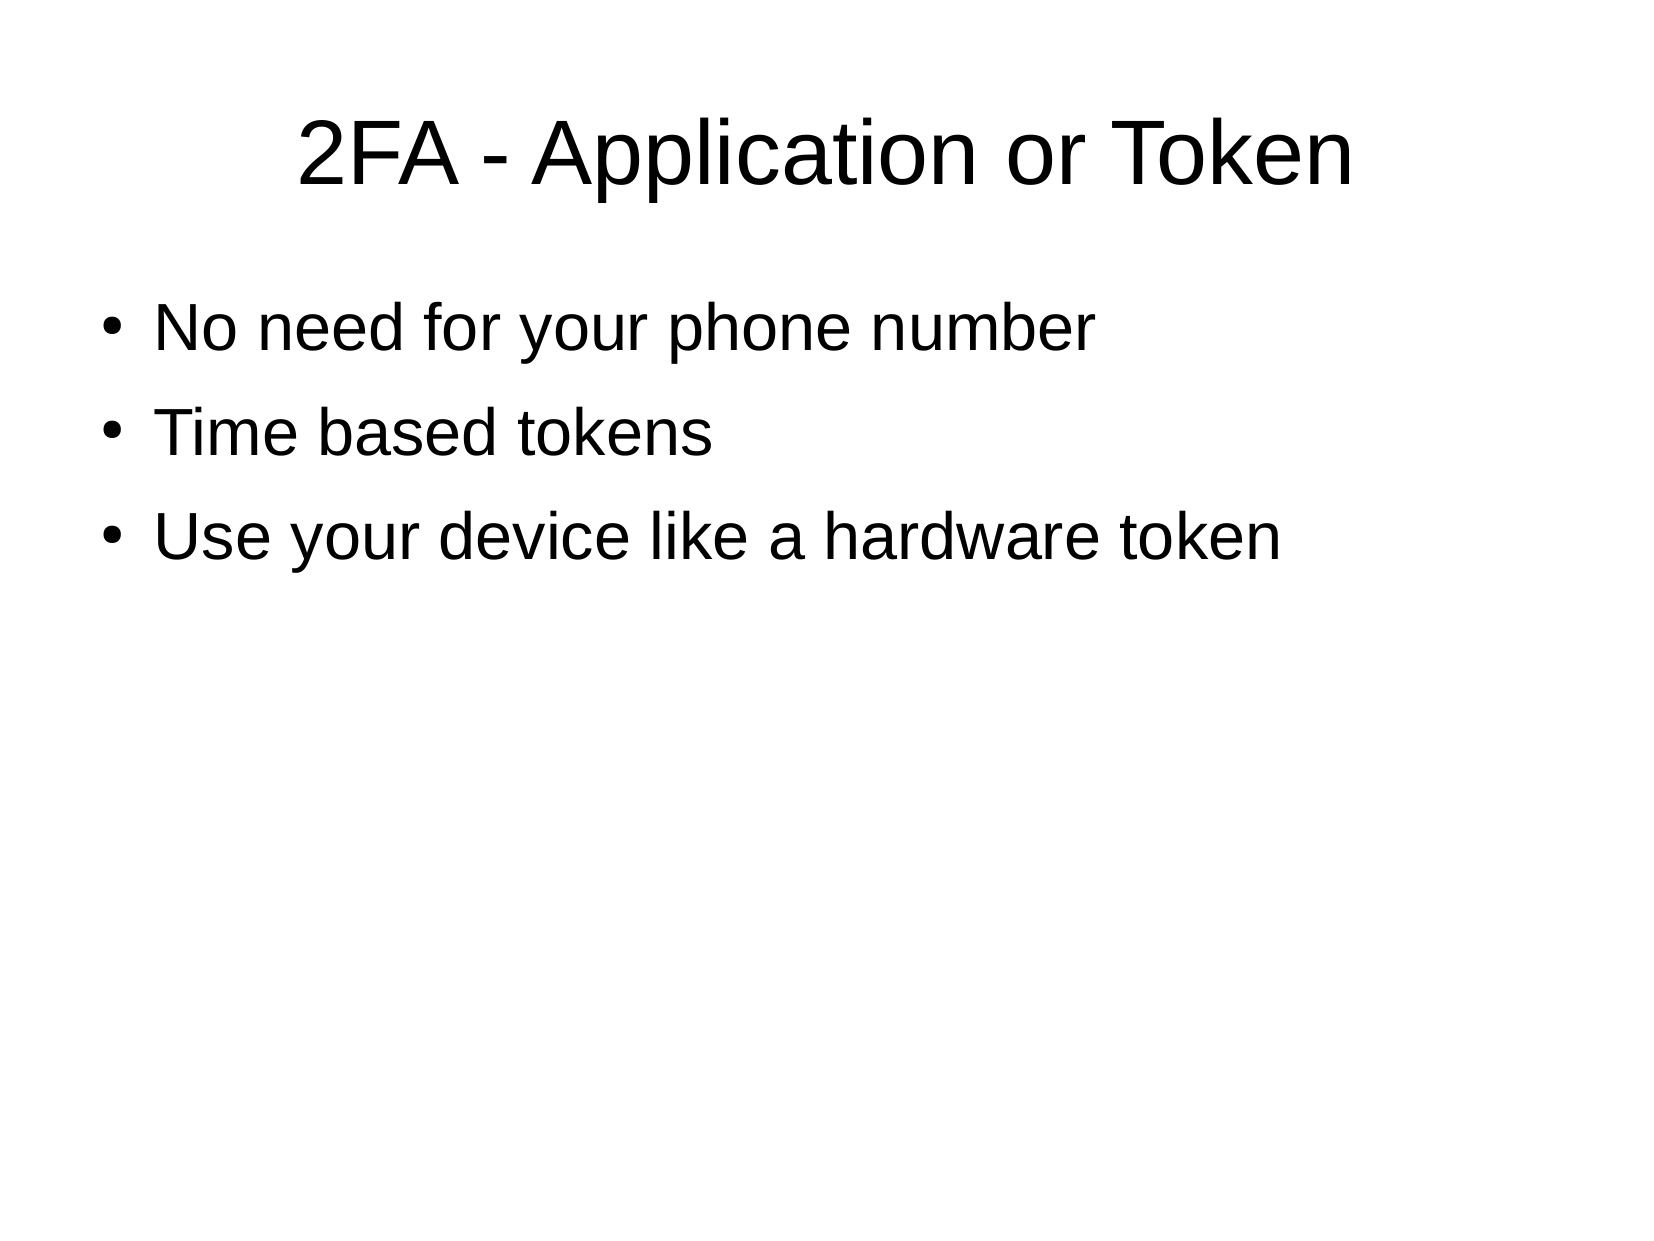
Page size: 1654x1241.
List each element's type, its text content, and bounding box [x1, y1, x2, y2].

title 2FA - Application or Token [82, 49, 1571, 257]
list No need for your phone number Time based tokens Use your device like a hardware token [82, 290, 1538, 1010]
